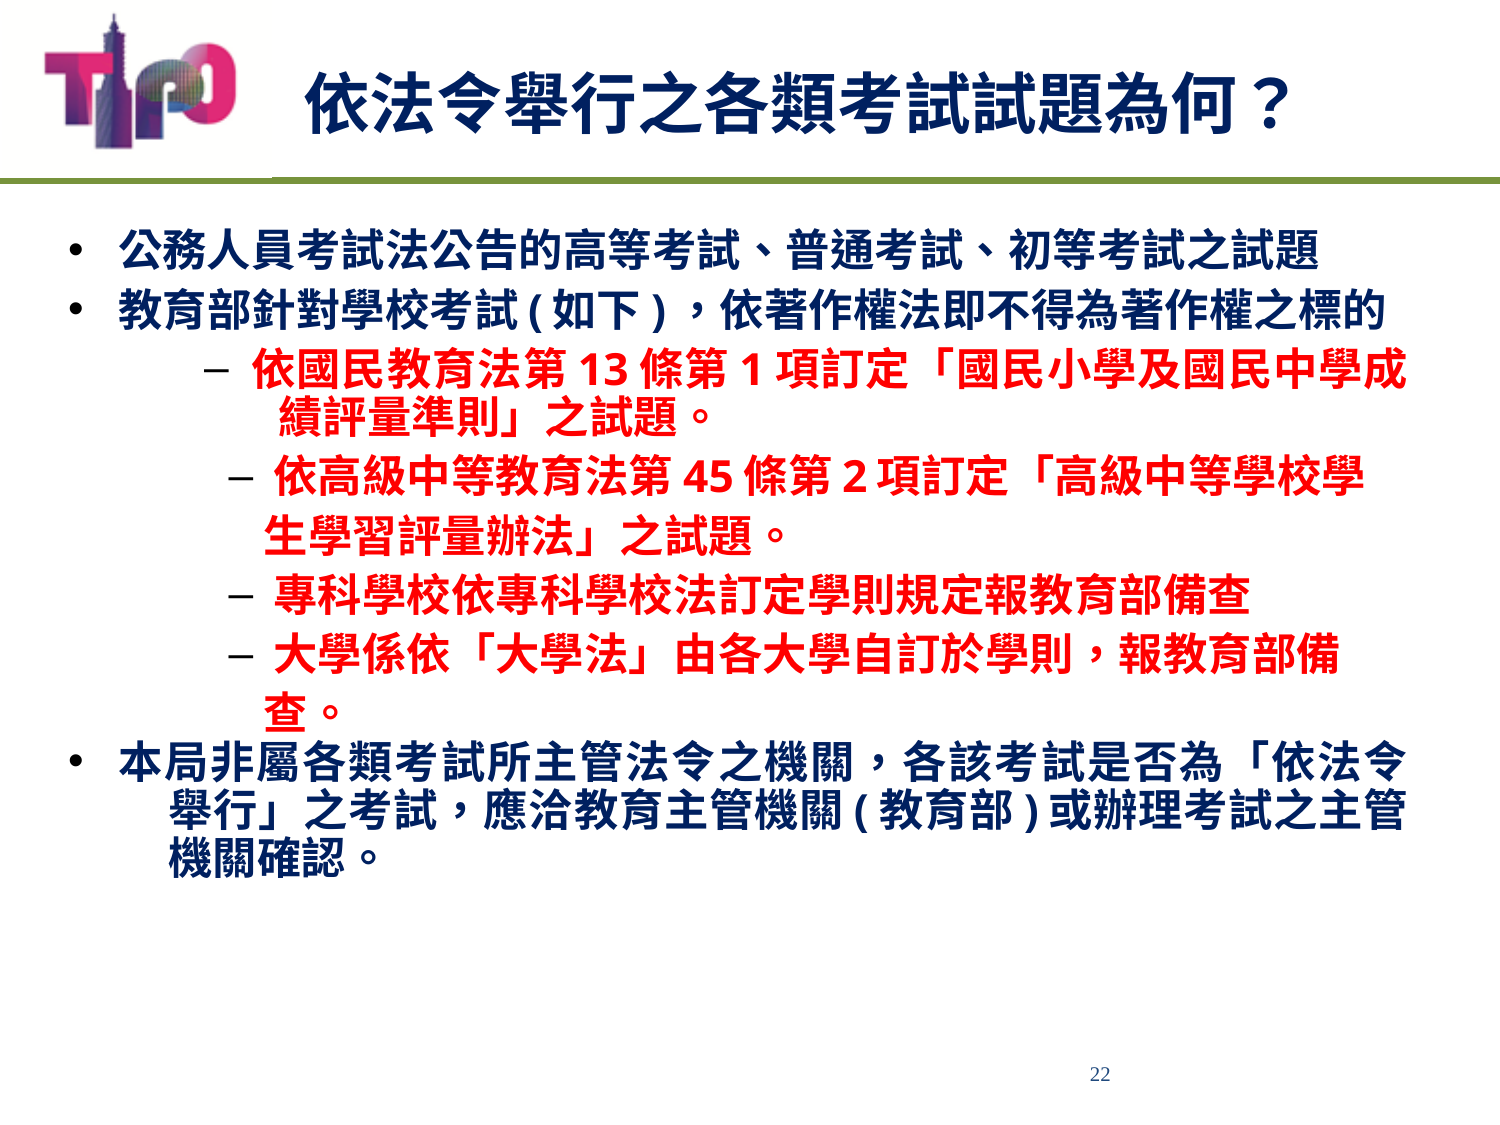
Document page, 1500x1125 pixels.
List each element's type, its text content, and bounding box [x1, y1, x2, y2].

title 依法令舉行之各類考試試題為何？ [253, 54, 1355, 185]
text_box 22 [1074, 1042, 1426, 1103]
list 公務人員考試法公告的高等考試、普通考試、初等考試之試題 教育部針對學校考試(如下)，依著作權法即不得為著作權之標的 依國民教育法第13條第1項訂定「國民小學及國民中學成績評量準則」之試題。 依高級中等教育法第45條第2項訂定「高級中等學校學 生學習評量辦法」之試題。 專科學校依專科學校法訂定學則規定報教育部備查 大學係依「大學法」由各大學自訂於學則，報教育部備 查。 本局非屬各類考試所主管法令之機關，各該考試是否為「依法令舉行」之考試，應洽教育主管機關(教育部)或辦理考試之主管機關確認。 [53, 219, 1424, 965]
